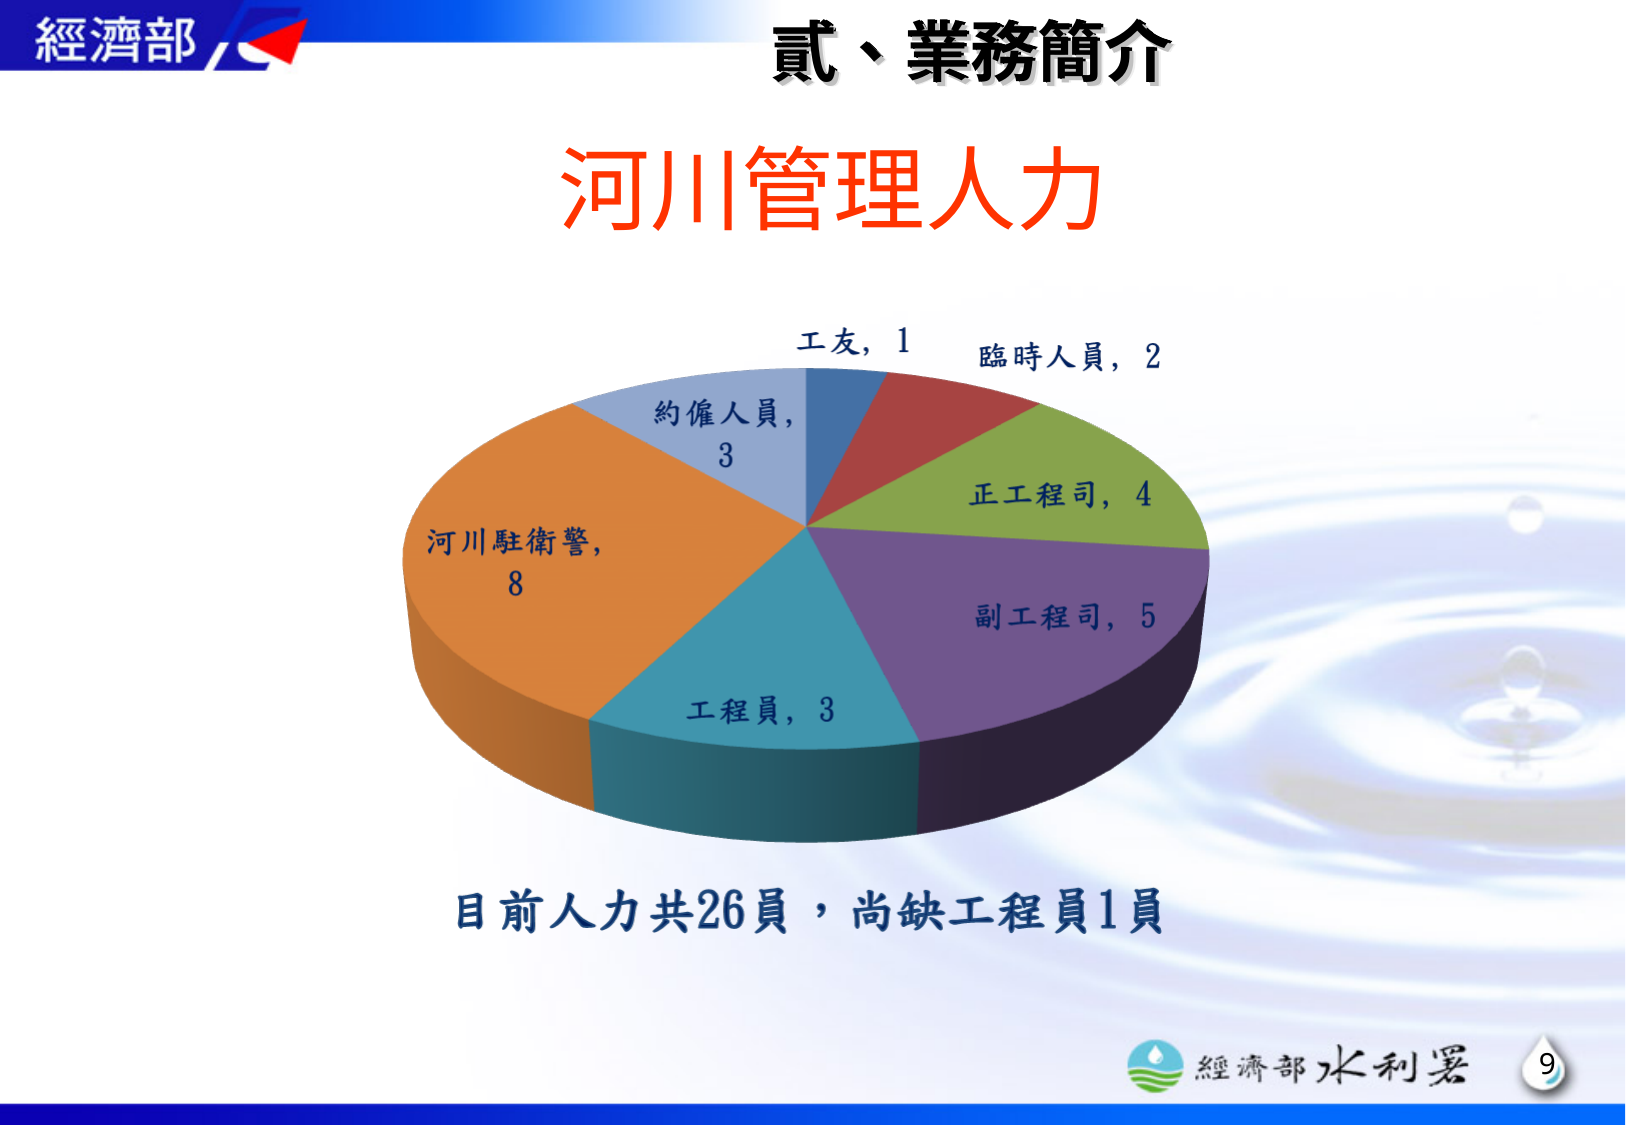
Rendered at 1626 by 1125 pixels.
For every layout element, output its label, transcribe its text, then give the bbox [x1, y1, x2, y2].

picture [0, 0, 1626, 1125]
text_box <編號> [1475, 1037, 1571, 1113]
text_box 河川管理人力 [264, 137, 1404, 252]
text_box 貳、業務簡介 [316, 0, 1626, 100]
